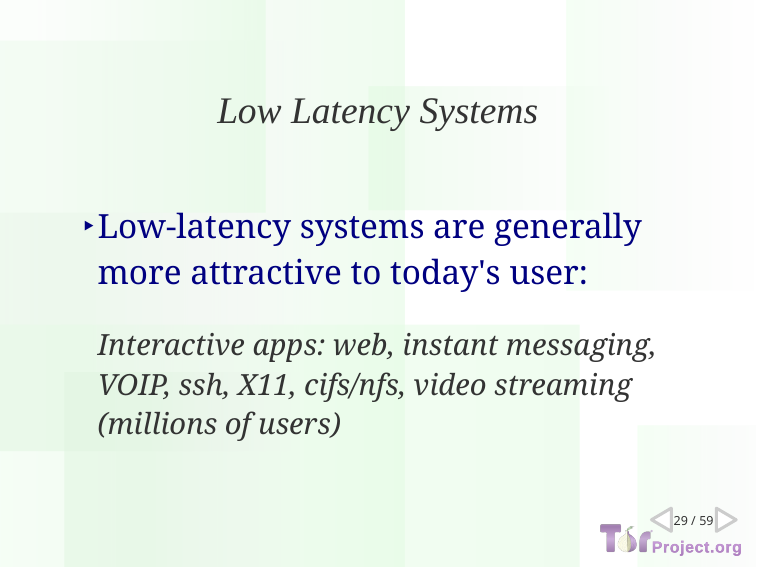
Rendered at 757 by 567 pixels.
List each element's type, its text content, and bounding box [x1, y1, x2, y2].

text_box Low-latency systems are generally more attractive to today's user: Interactive apps: web, instant messaging, VOIP, ssh, X11, cifs/nfs, video streaming (millions of users) [0, 138, 756, 508]
text_box Low Latency Systems [69, 82, 687, 139]
picture [0, 0, 757, 567]
